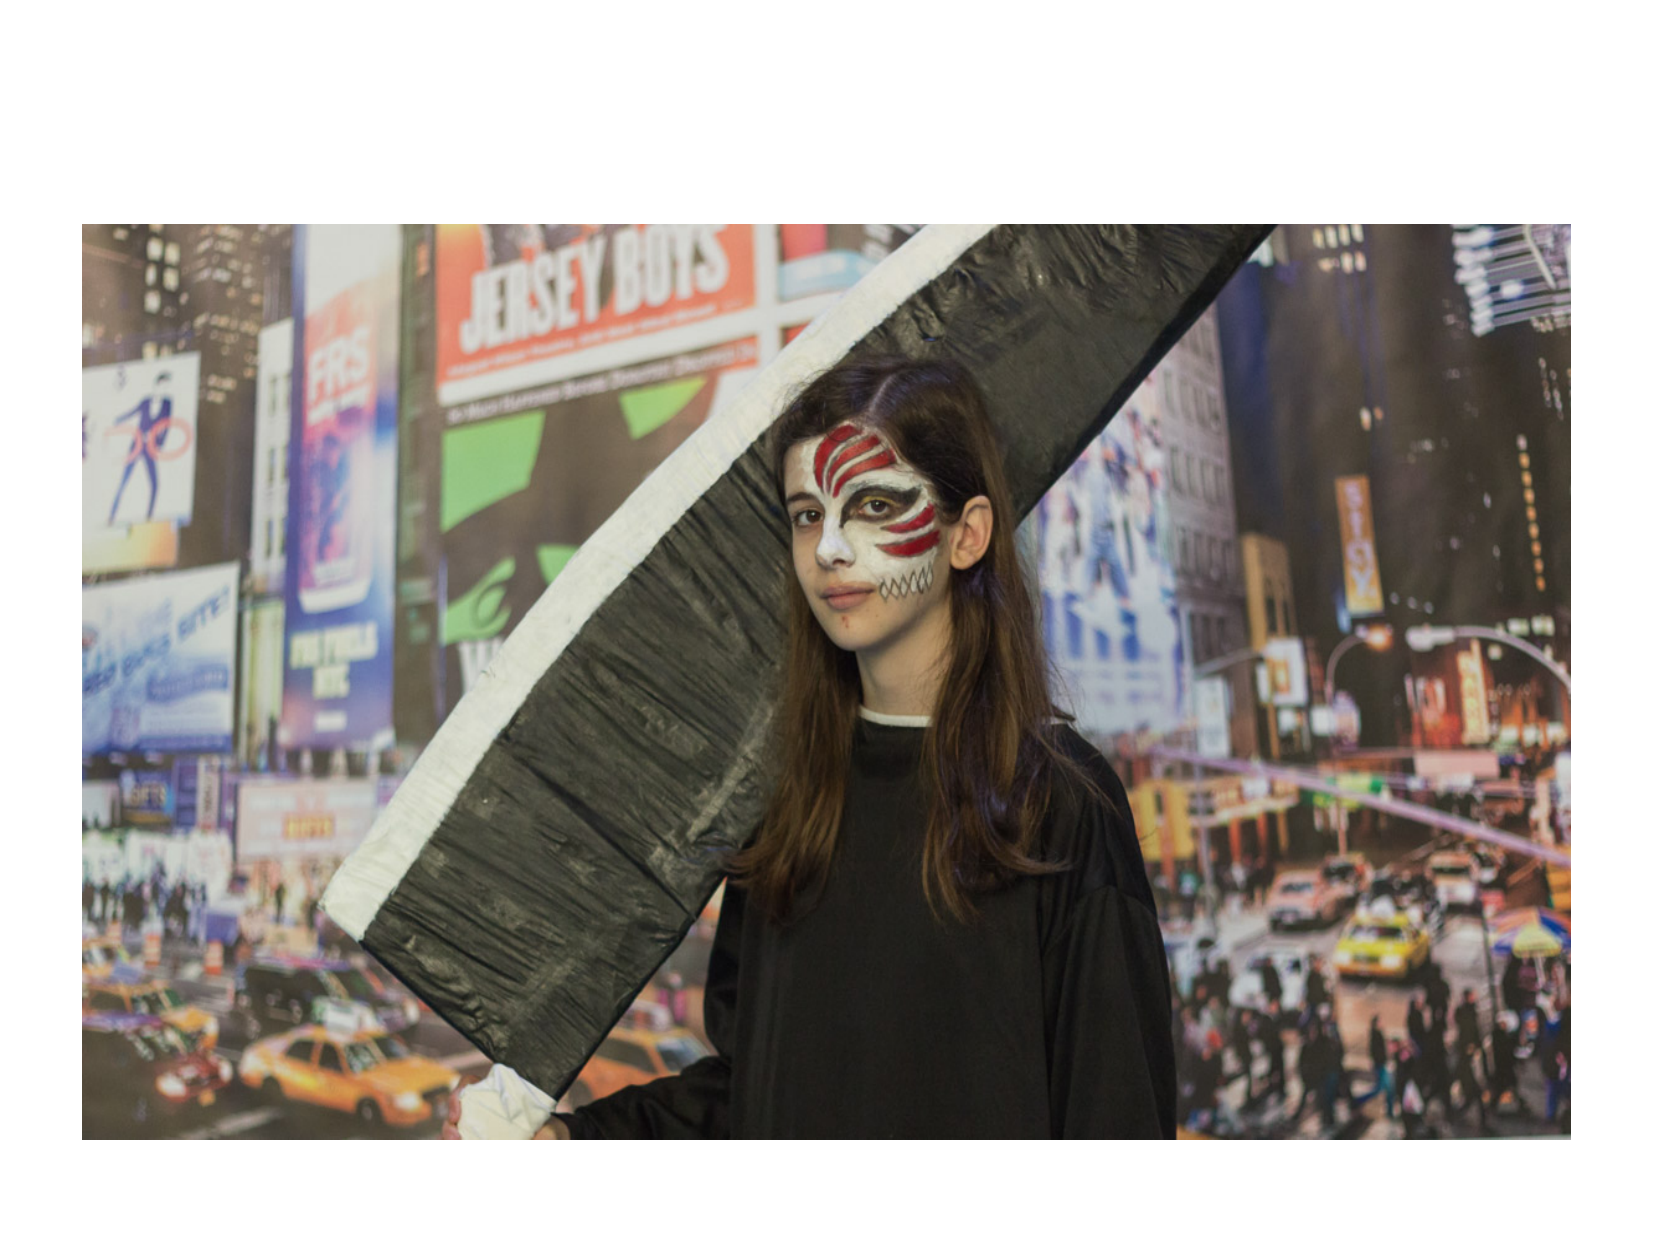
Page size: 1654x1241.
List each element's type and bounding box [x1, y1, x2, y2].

picture [82, 224, 1571, 1140]
